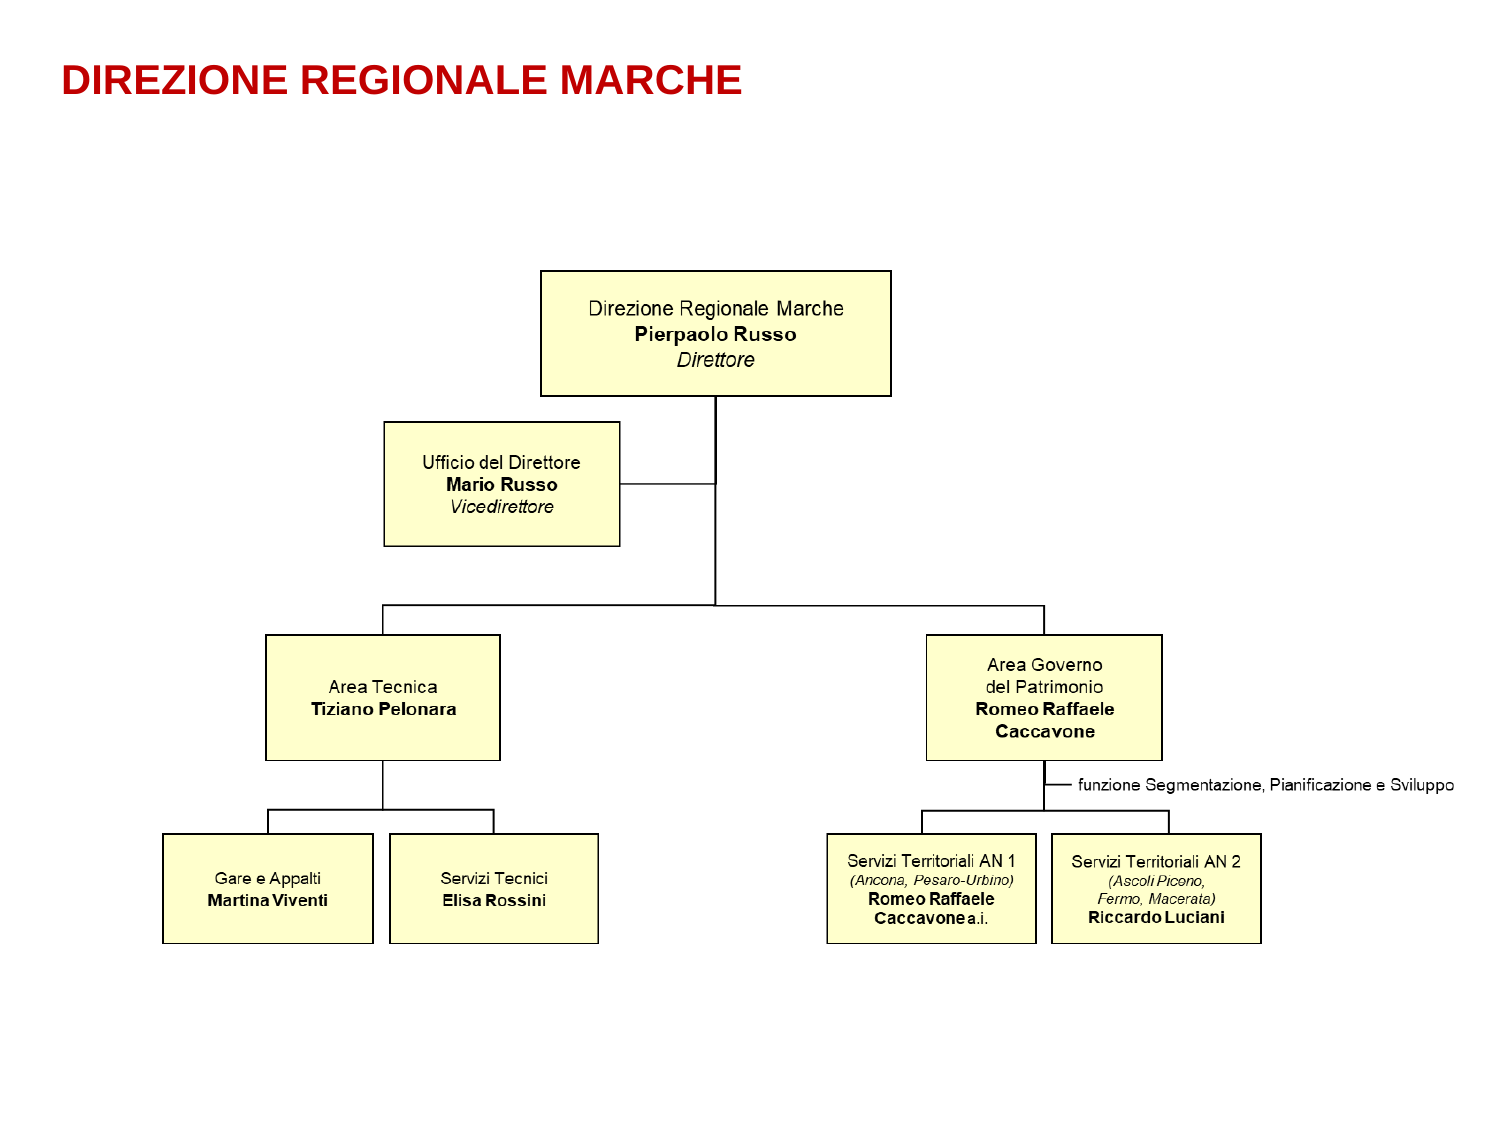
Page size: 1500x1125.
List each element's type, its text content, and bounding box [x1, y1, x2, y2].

text_box DIREZIONE REGIONALE MARCHE [46, 45, 1387, 128]
picture [162, 270, 1469, 944]
